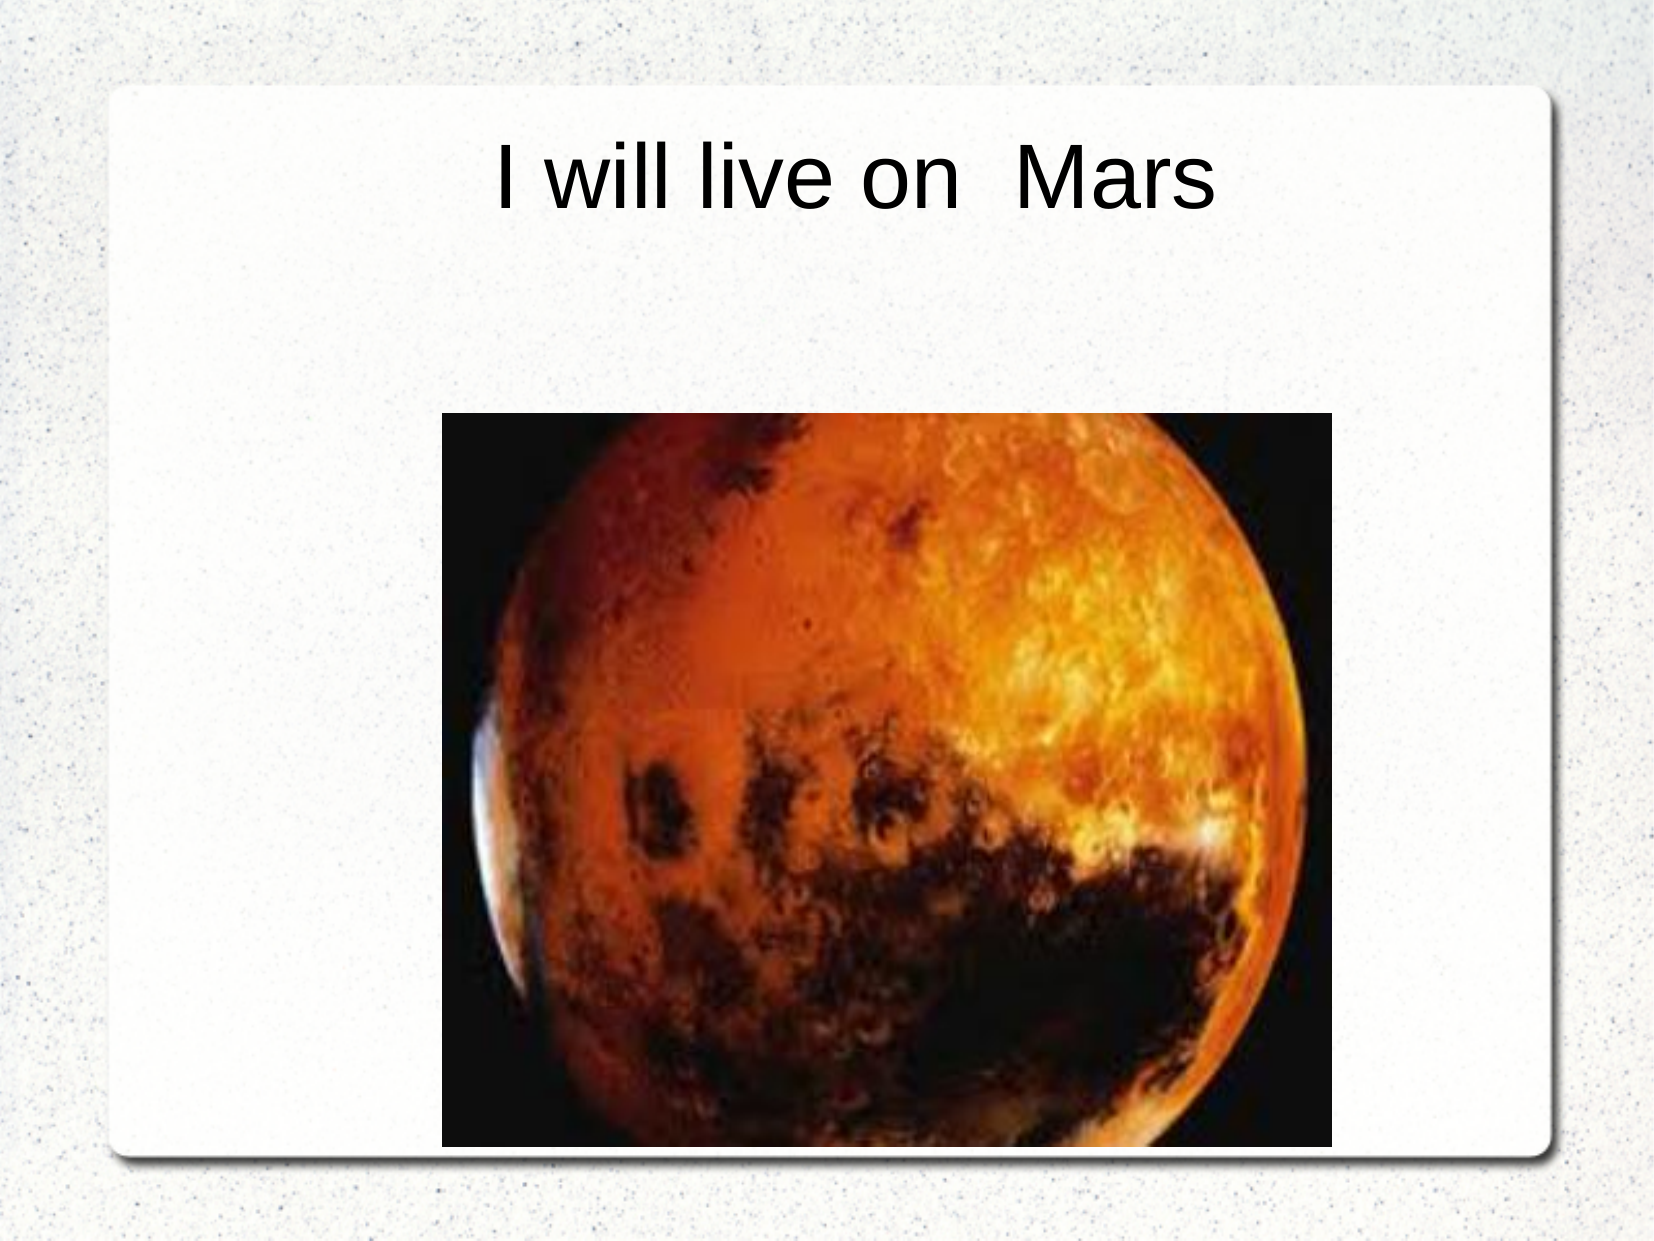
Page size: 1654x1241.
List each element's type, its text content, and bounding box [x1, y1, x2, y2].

text_box I will live on Mars [147, 118, 1565, 236]
picture [0, 0, 1654, 1241]
